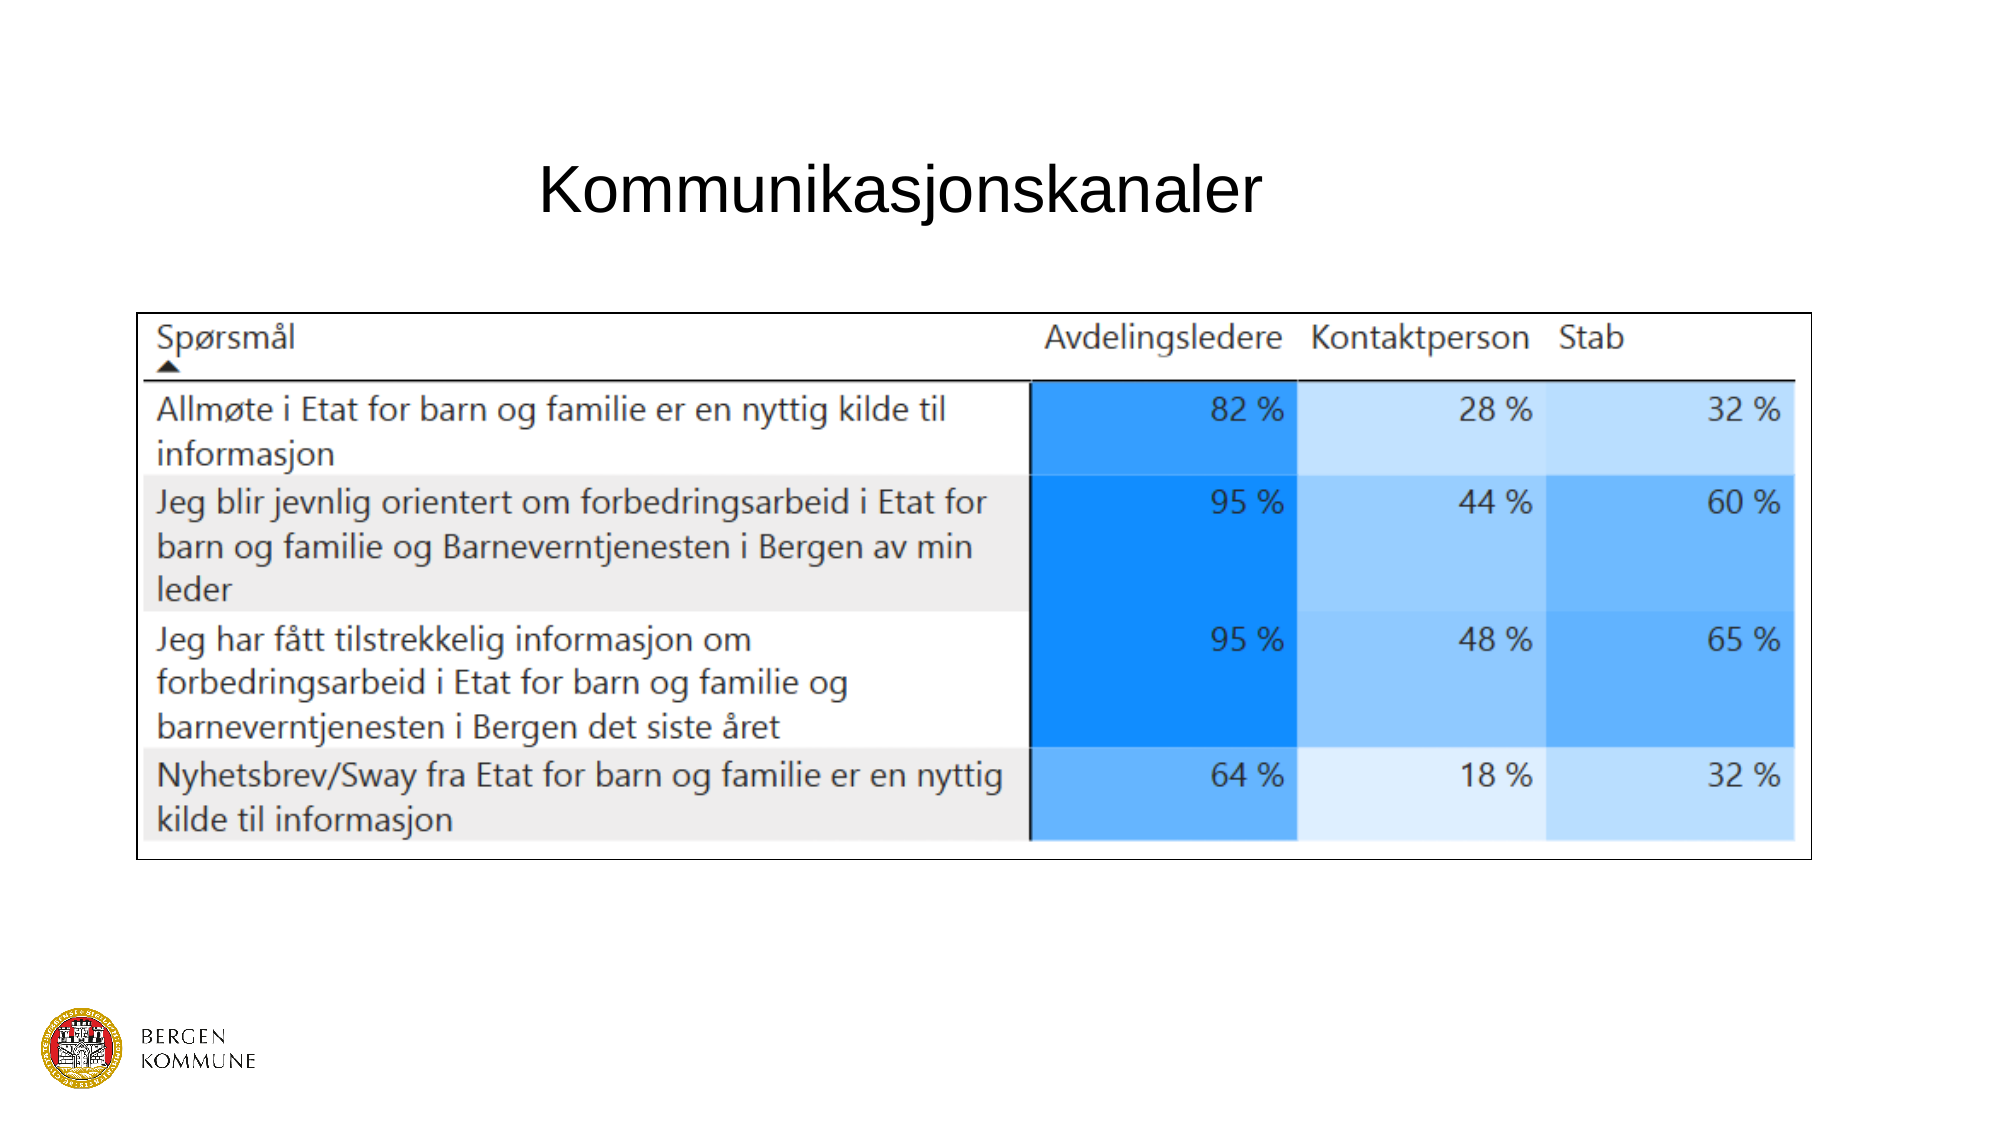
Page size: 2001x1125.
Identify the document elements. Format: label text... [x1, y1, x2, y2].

title Kommunikasjonskanaler [137, 99, 1950, 281]
picture [137, 313, 1811, 859]
